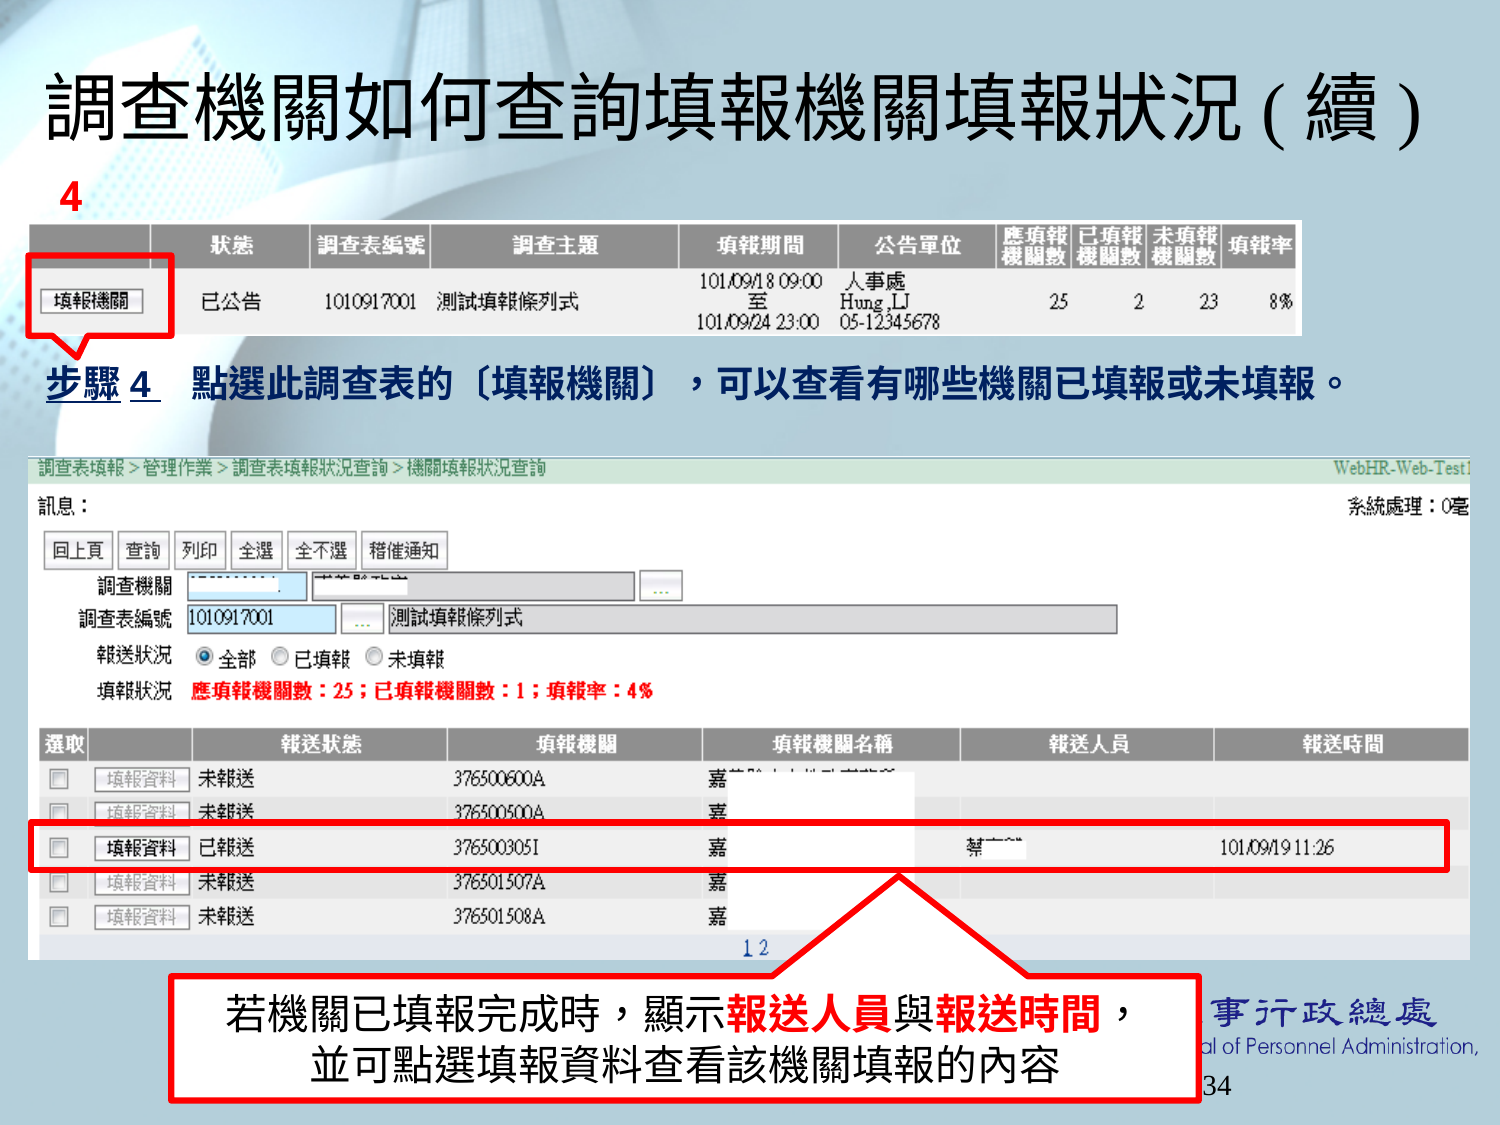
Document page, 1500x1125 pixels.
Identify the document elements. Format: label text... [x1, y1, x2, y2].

picture [28, 456, 1470, 960]
picture [28, 220, 1302, 336]
text_box 4 [43, 162, 100, 221]
text_box [1187, 1058, 1500, 1125]
title 調查機關如何查詢填報機關填報狀況(續) [28, 42, 1471, 169]
picture [32, 259, 168, 336]
picture [34, 826, 1444, 867]
text_box 若機關已填報完成時，顯示報送人員與報送時間， 並可點選填報資料查看該機關填報的內容 [171, 875, 1199, 1101]
text_box 步驟4 點選此調查表的〔填報機關〕，可以查看有哪些機關已填報或未填報。 [31, 353, 1412, 413]
